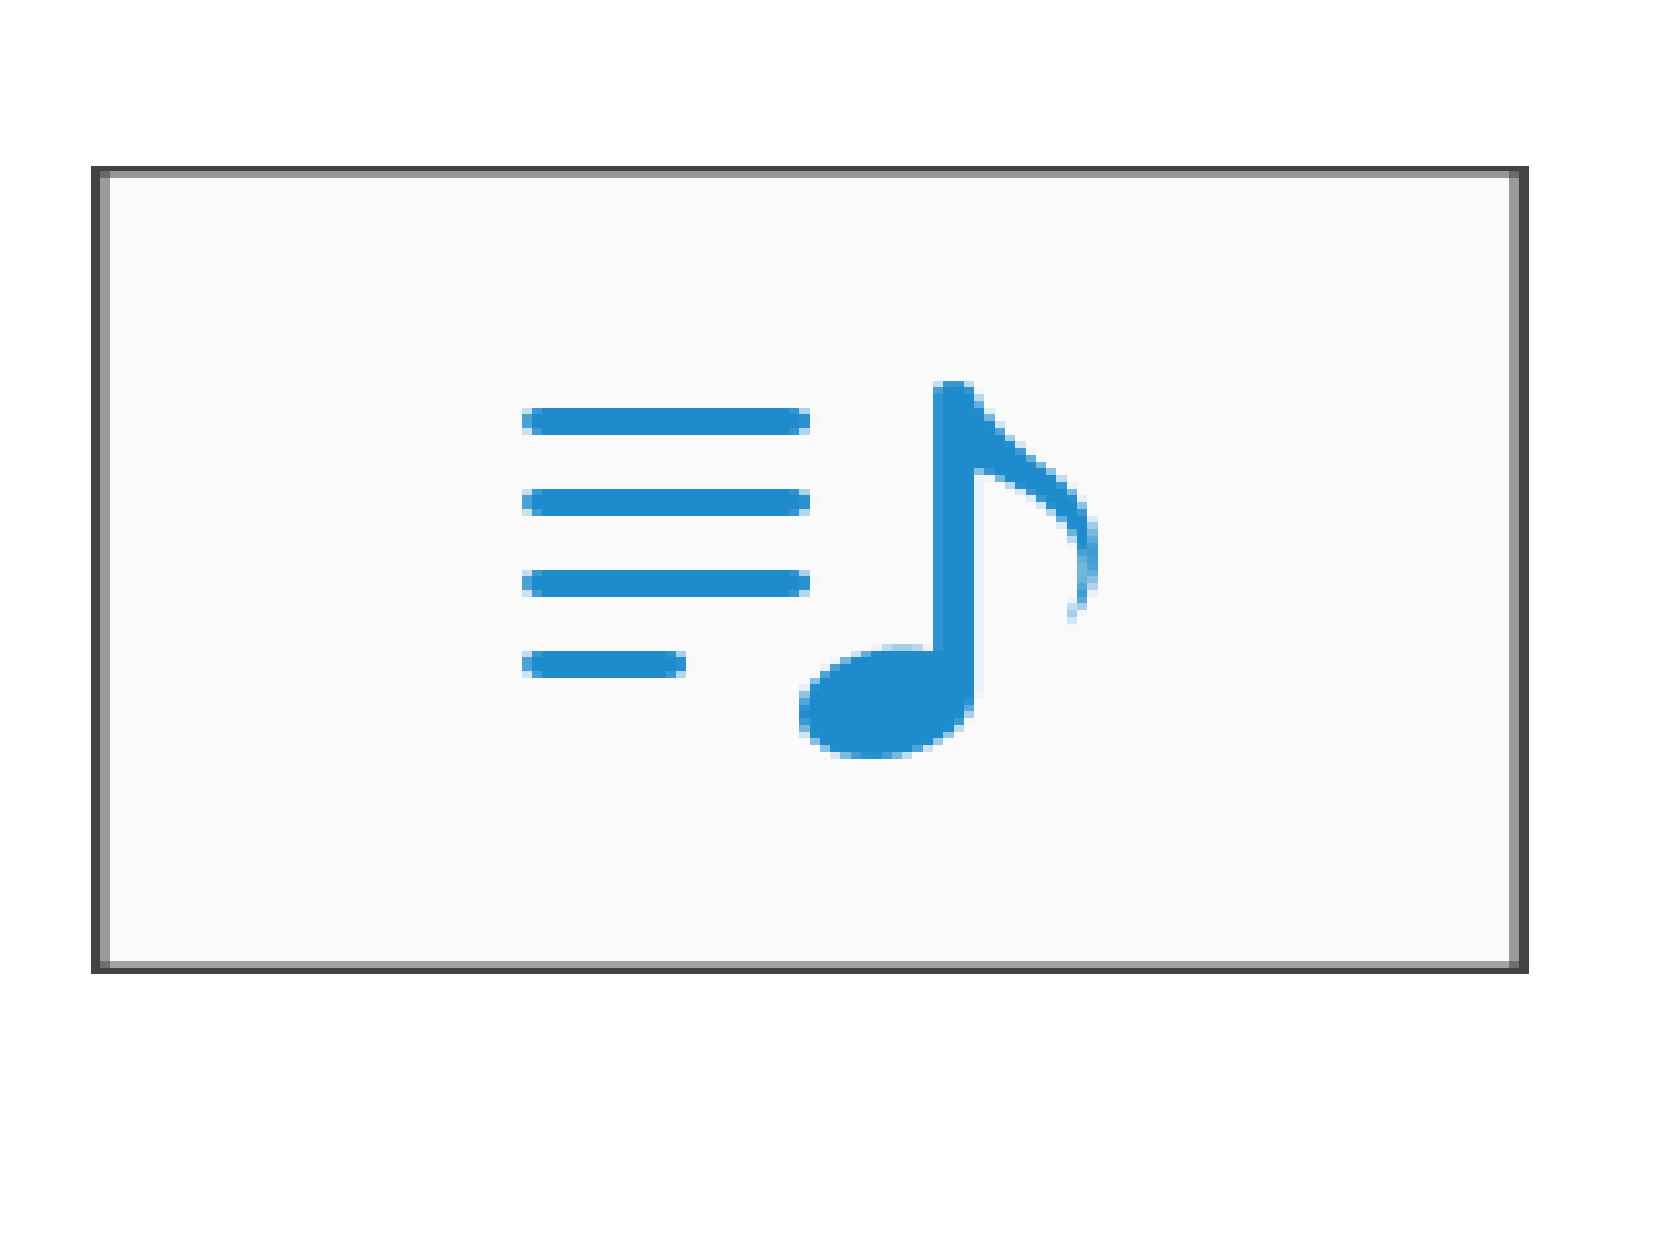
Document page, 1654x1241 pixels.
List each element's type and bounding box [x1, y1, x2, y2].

text_box [89, 164, 1530, 975]
